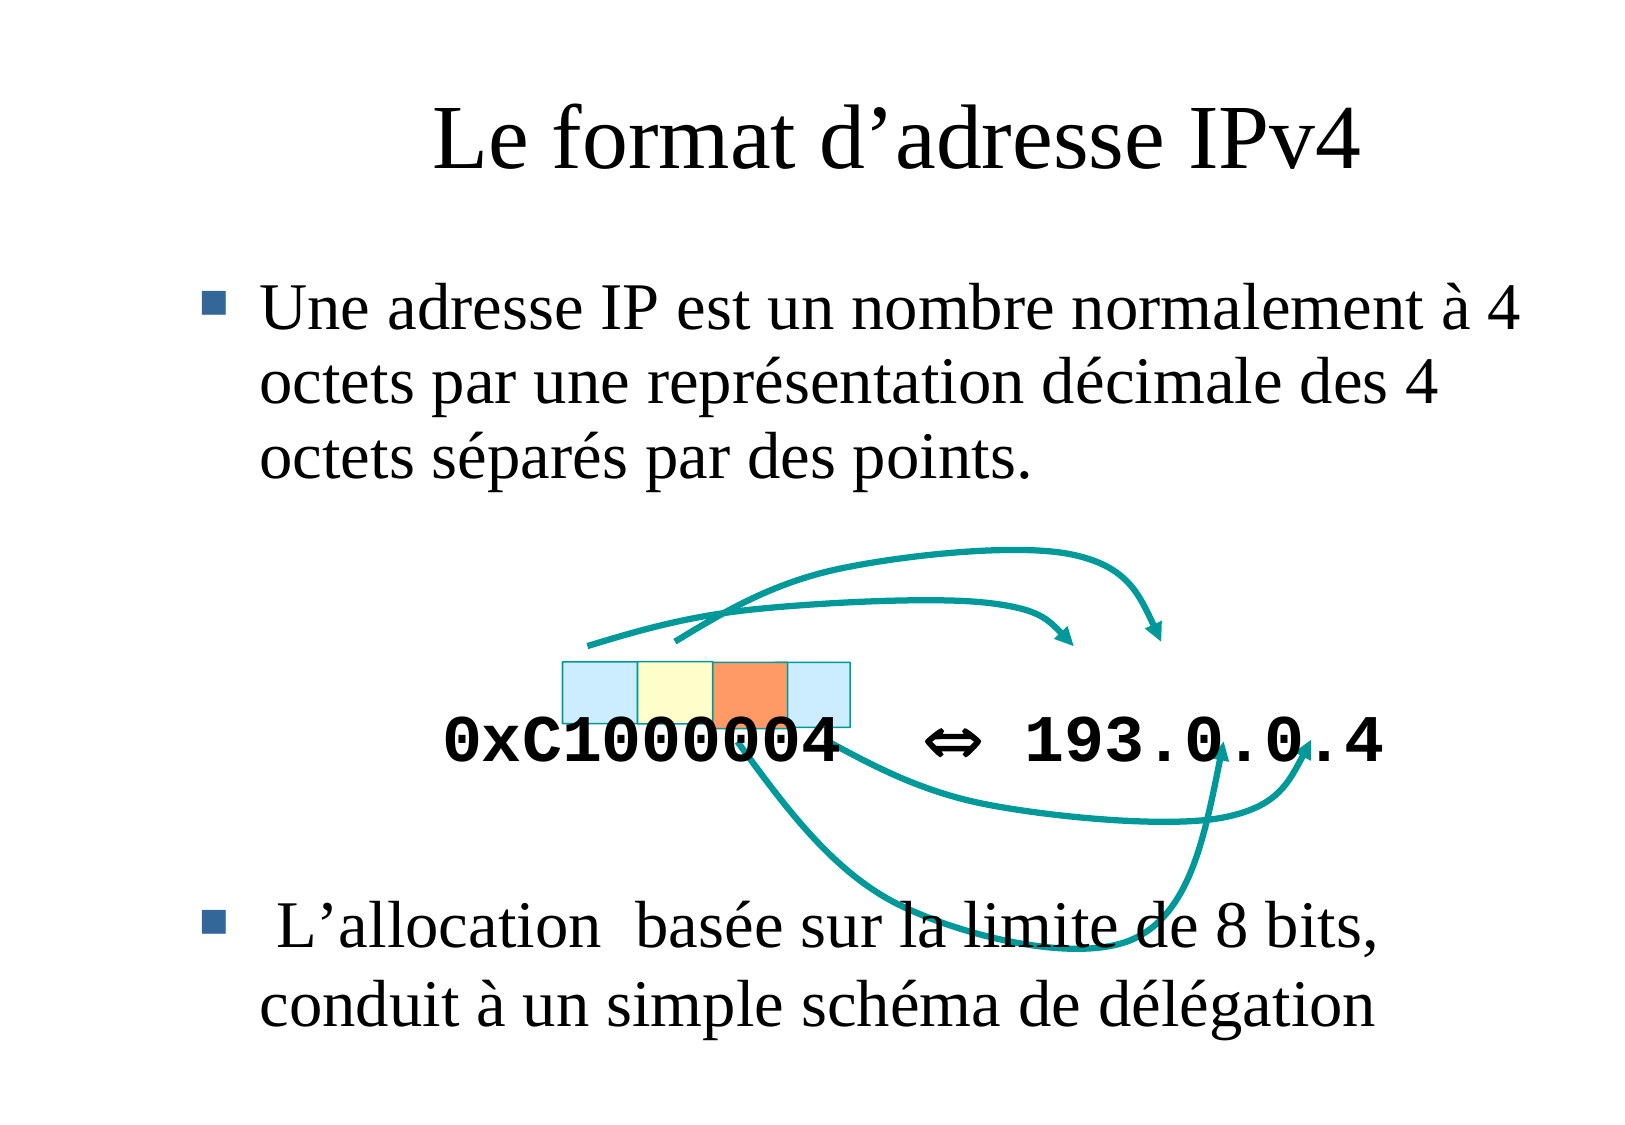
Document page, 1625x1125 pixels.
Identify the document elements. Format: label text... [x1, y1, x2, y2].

text_box Le format d’adresse IPv4 [356, 78, 1440, 197]
text_box Une adresse IP est un nombre normalement à 4 octets par une représentation décimale des 4 octets séparés par des points. 0xC1000004  193.0.0.4 L’allocation basée sur la limite de 8 bits, conduit à un simple schéma de délégation [189, 262, 1584, 1050]
